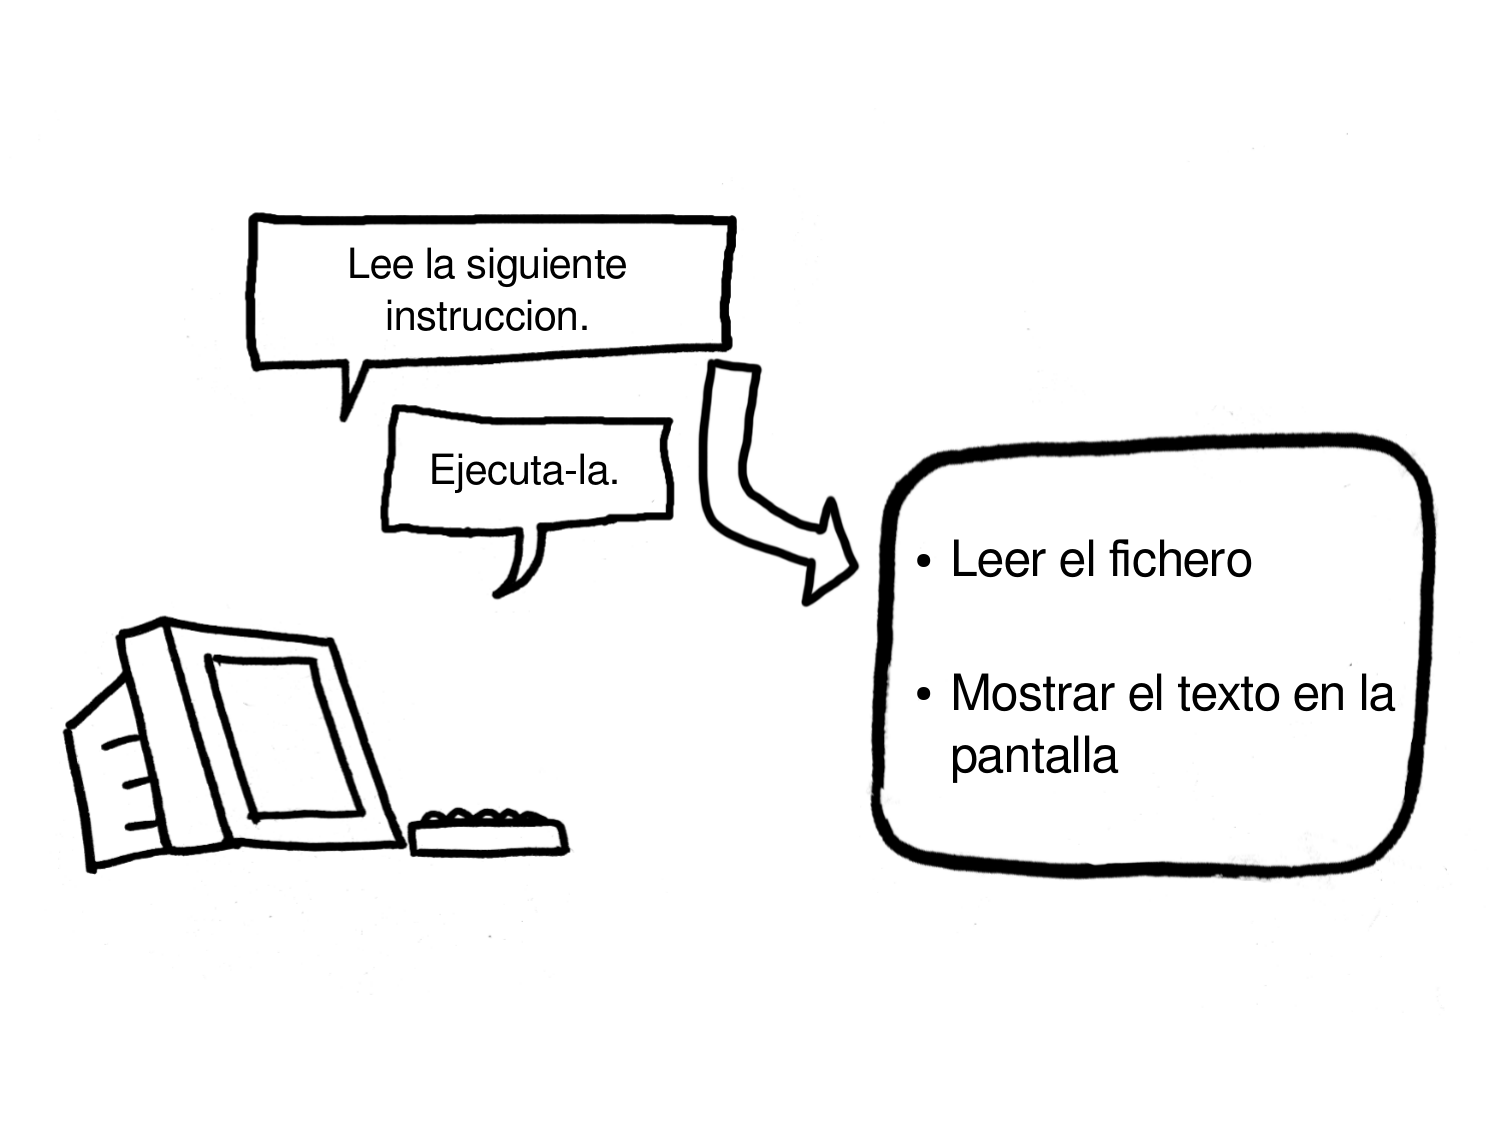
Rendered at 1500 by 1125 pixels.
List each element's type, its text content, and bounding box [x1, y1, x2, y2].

picture [0, 108, 1500, 1017]
text_box Lee la siguiente instruccion. [240, 210, 736, 376]
text_box Leer el fichero Mostrar el texto en la pantalla [900, 435, 1426, 886]
text_box Ejecuta-la. [375, 404, 676, 540]
